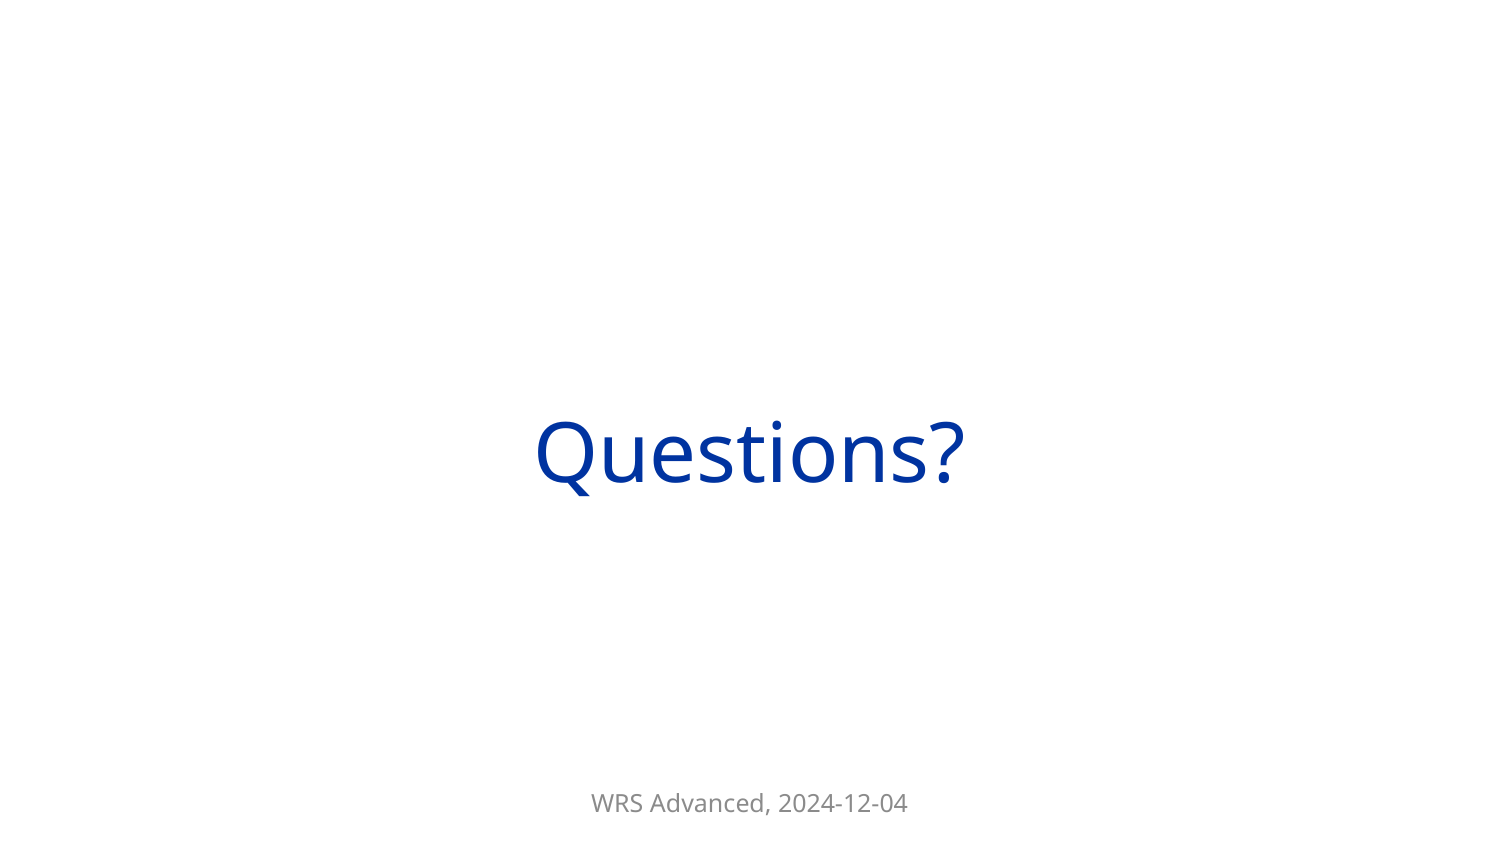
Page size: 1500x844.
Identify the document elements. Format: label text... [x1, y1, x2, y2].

subtitle Questions? [75, 197, 1425, 687]
